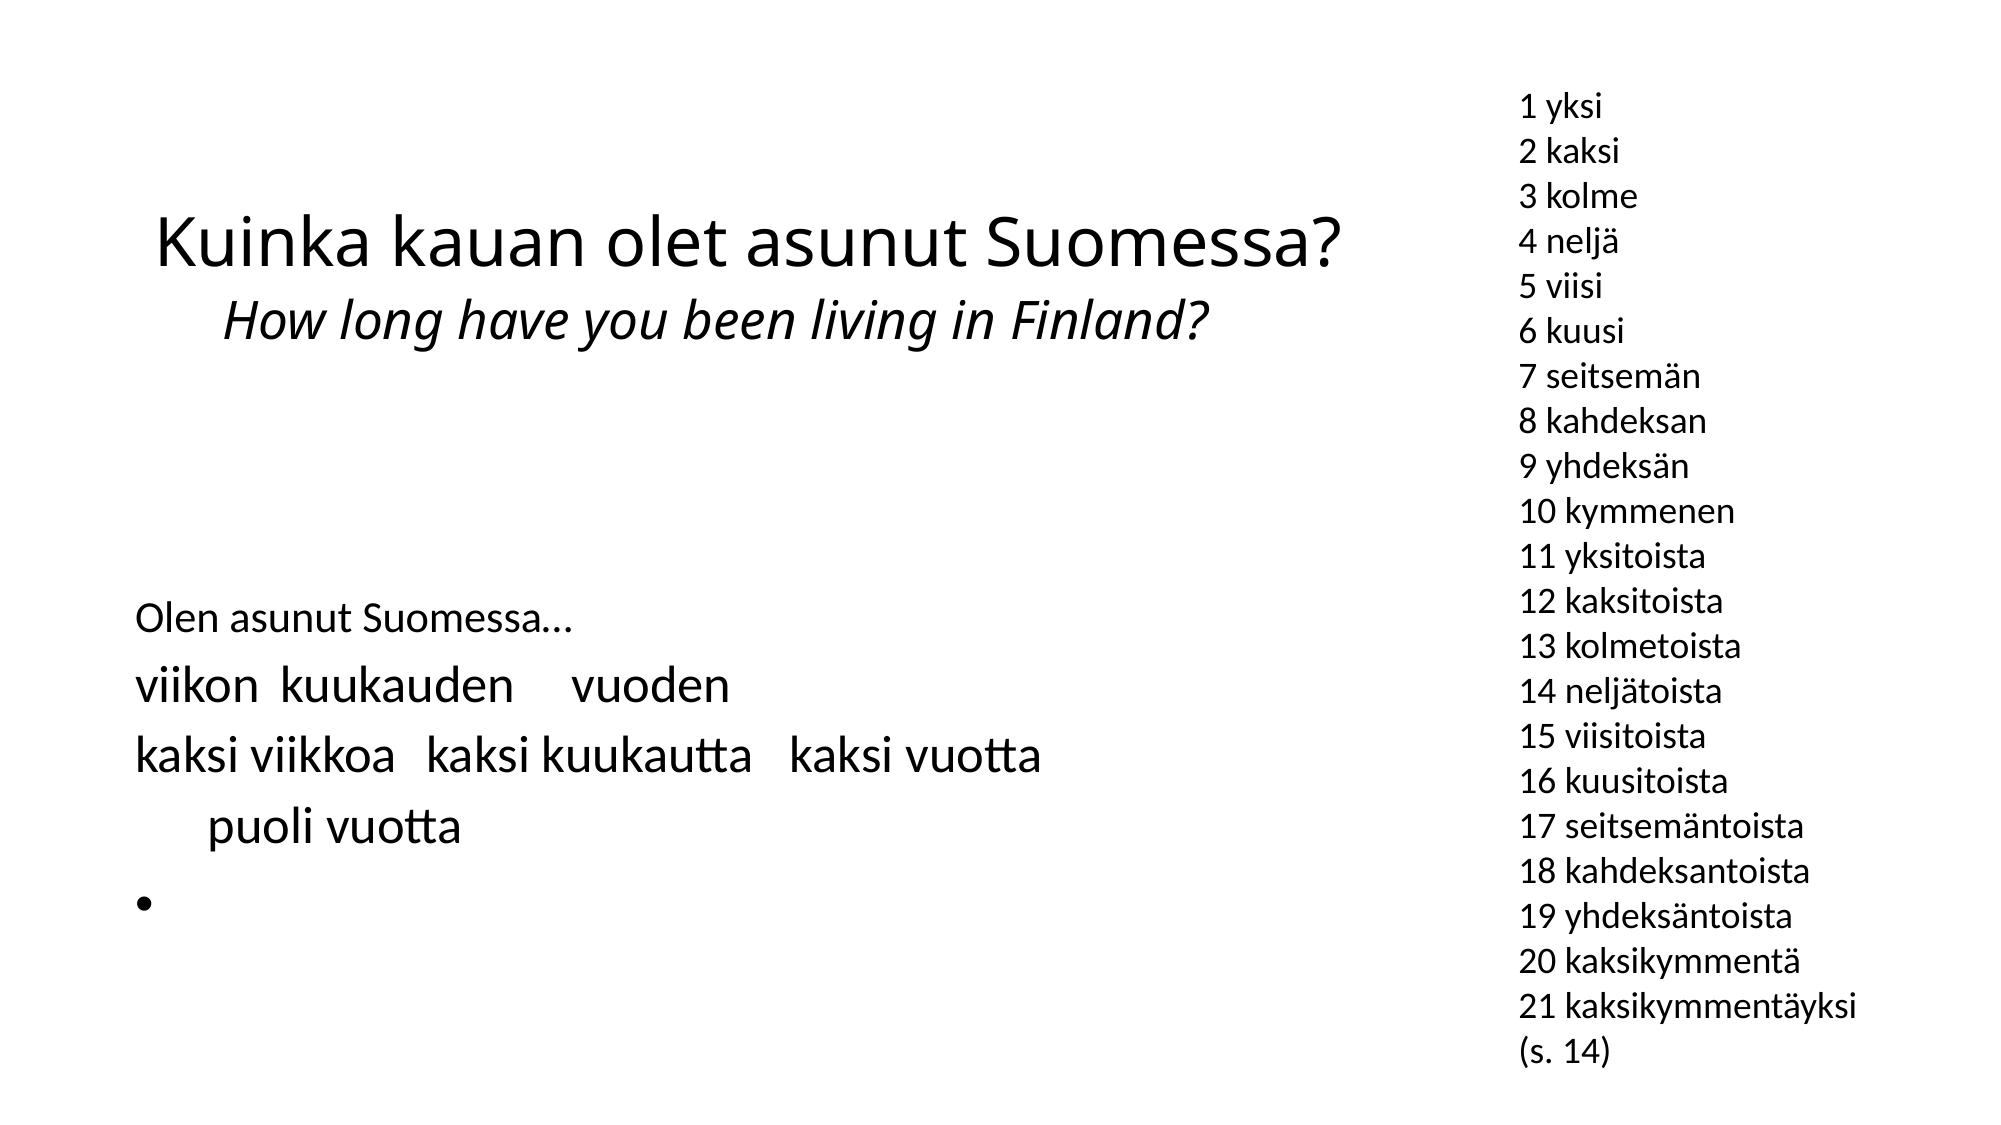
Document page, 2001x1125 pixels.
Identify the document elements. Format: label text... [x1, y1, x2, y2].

title Kuinka kauan olet asunut Suomessa? How long have you been living in Finland? [139, 102, 1366, 468]
text_box 1 yksi 2 kaksi 3 kolme 4 neljä 5 viisi 6 kuusi 7 seitsemän 8 kahdeksan 9 yhdeksän 10 kymmenen 11 yksitoista 12 kaksitoista 13 kolmetoista 14 neljätoista 15 viisitoista 16 kuusitoista 17 seitsemäntoista 18 kahdeksantoista 19 yhdeksäntoista 20 kaksikymmentä 21 kaksikymmentäyksi (s. 14) [1503, 74, 1913, 1079]
list Olen asunut Suomessa… viikon kuukauden vuoden kaksi viikkoa kaksi kuukautta kaksi vuotta puoli vuotta [120, 518, 1333, 864]
